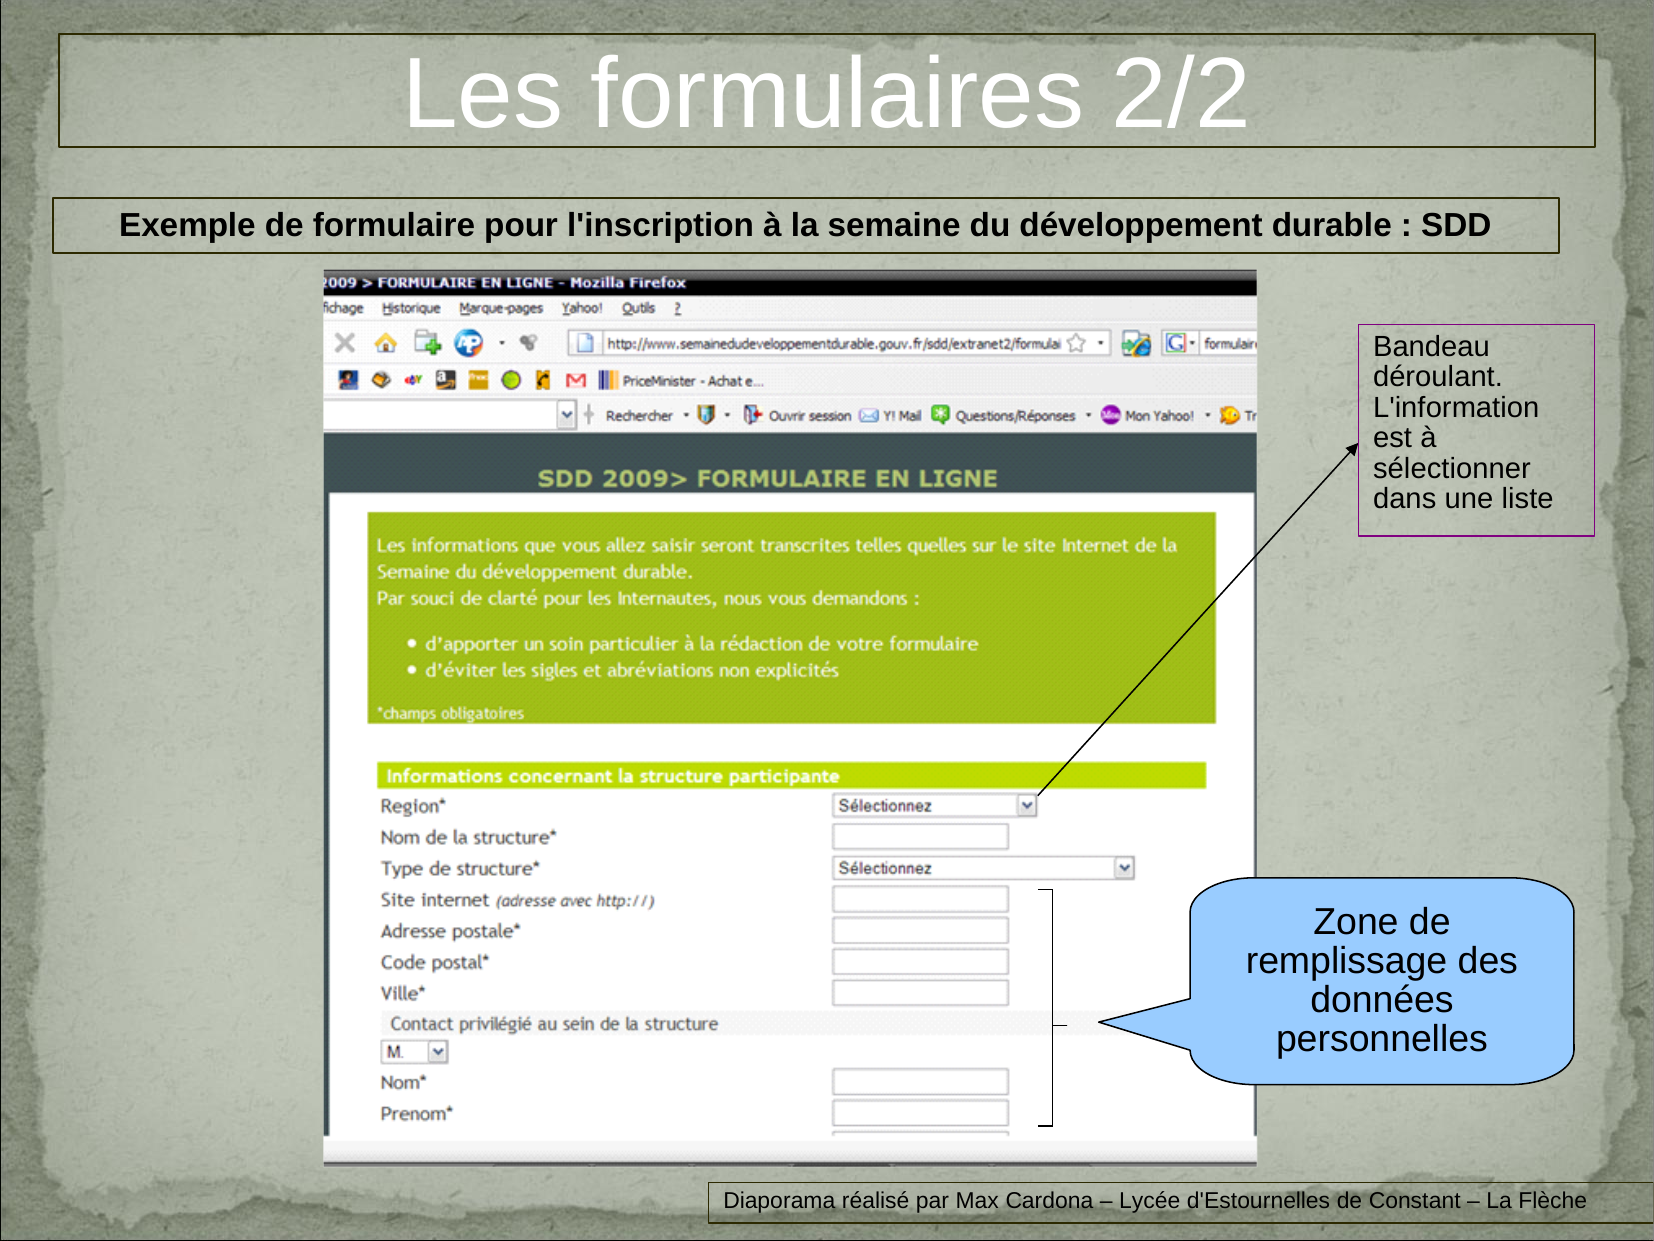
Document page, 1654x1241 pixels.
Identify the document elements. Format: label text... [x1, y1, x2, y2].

text_box Bandeau déroulant. L'information est à sélectionner dans une liste [1358, 324, 1595, 537]
text_box Zone de remplissage des données personnelles [1098, 877, 1574, 1085]
text_box Exemple de formulaire pour l'inscription à la semaine du développement durable : SDD [53, 198, 1560, 254]
text_box Diaporama réalisé par Max Cardona – Lycée d'Estournelles de Constant – La Flèche [708, 1182, 1654, 1224]
picture [0, 0, 1654, 1241]
text_box Les formulaires 2/2 [59, 34, 1595, 148]
